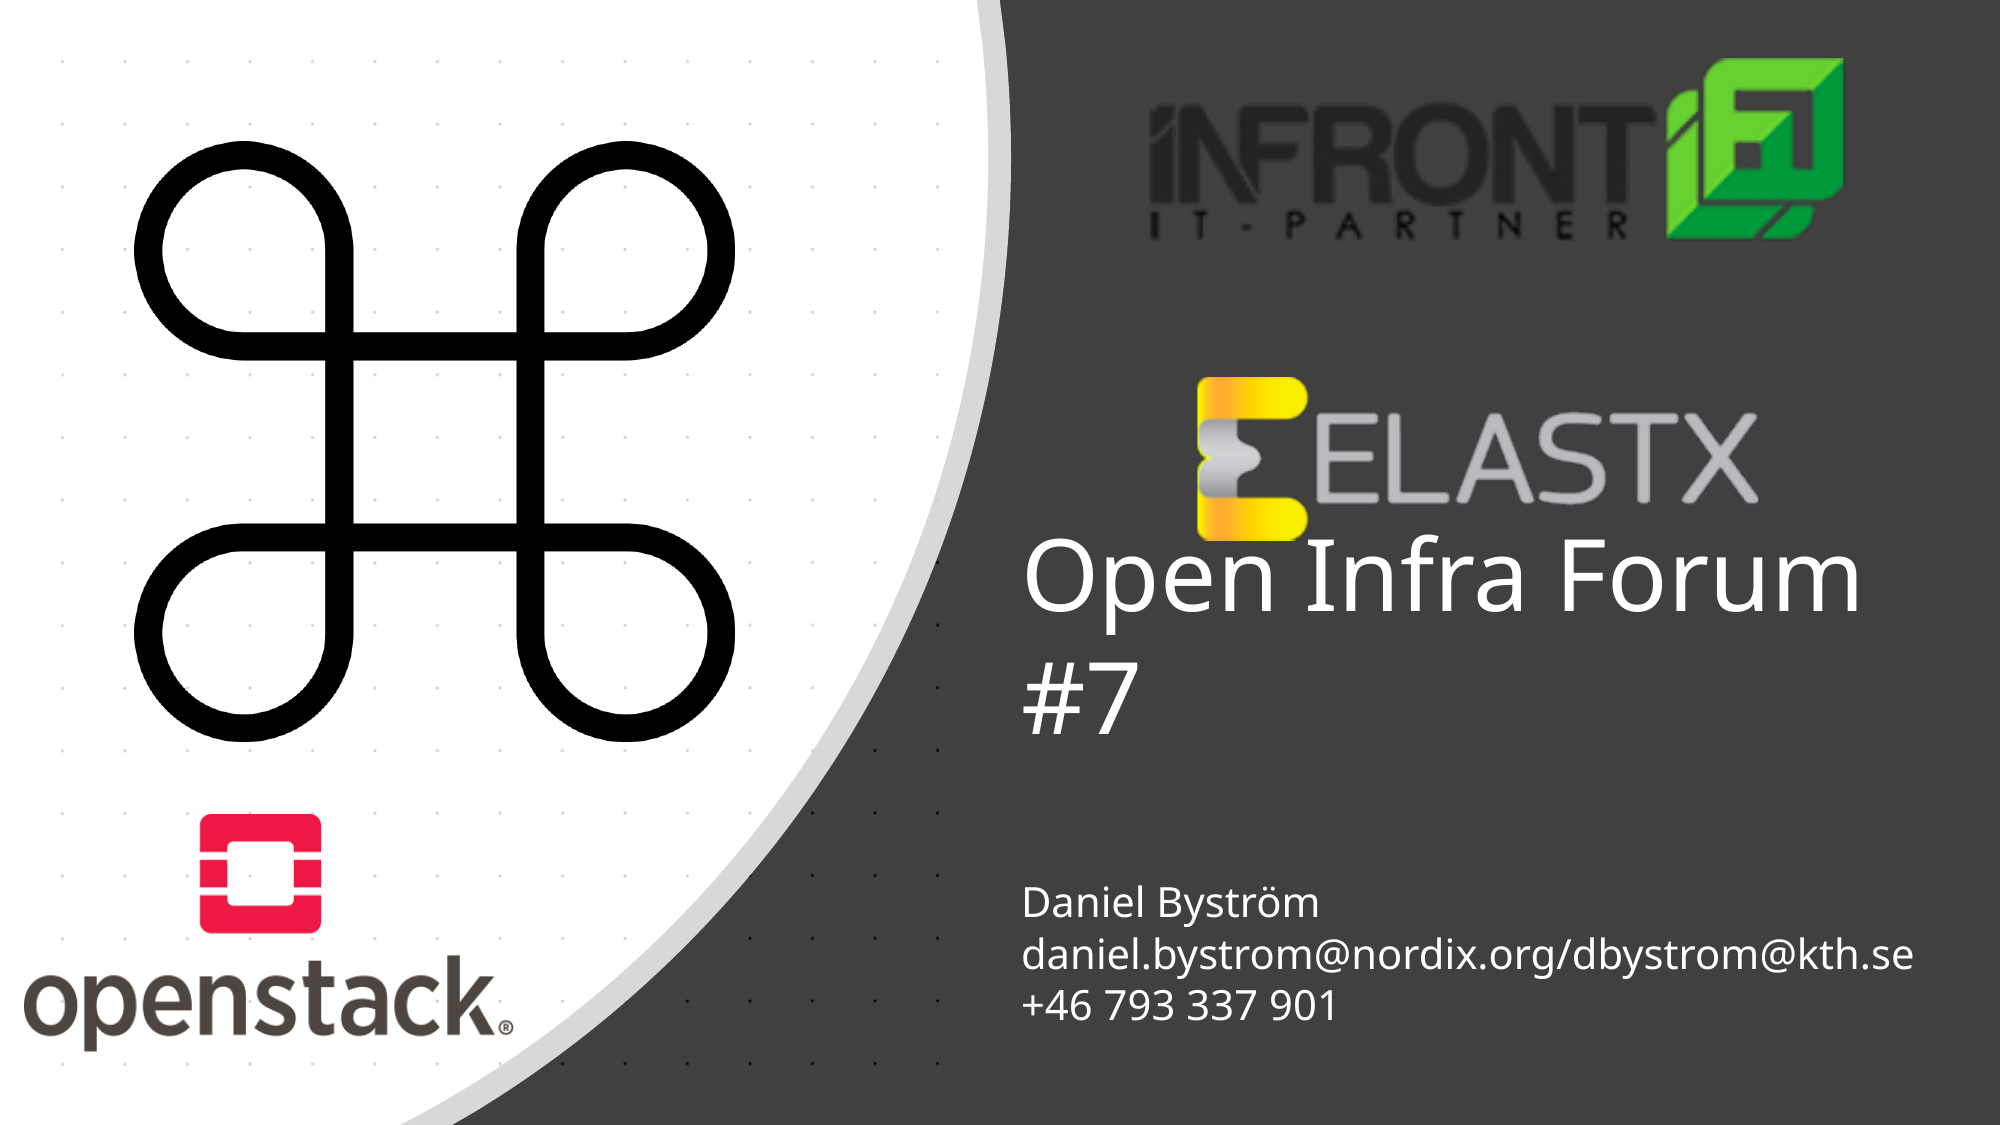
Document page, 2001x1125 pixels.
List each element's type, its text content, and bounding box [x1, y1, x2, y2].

picture [24, 814, 514, 1052]
text_box Open Infra Forum #7 [1006, 292, 1985, 767]
picture [1136, 58, 1867, 244]
text_box [0, 0, 2000, 1125]
text_box Daniel Byström daniel.bystrom@nordix.org/dbystrom@kth.se +46 793 337 901 [1006, 820, 1985, 1087]
picture [1149, 377, 1810, 541]
picture [134, 141, 735, 742]
picture [454, 441, 976, 1125]
